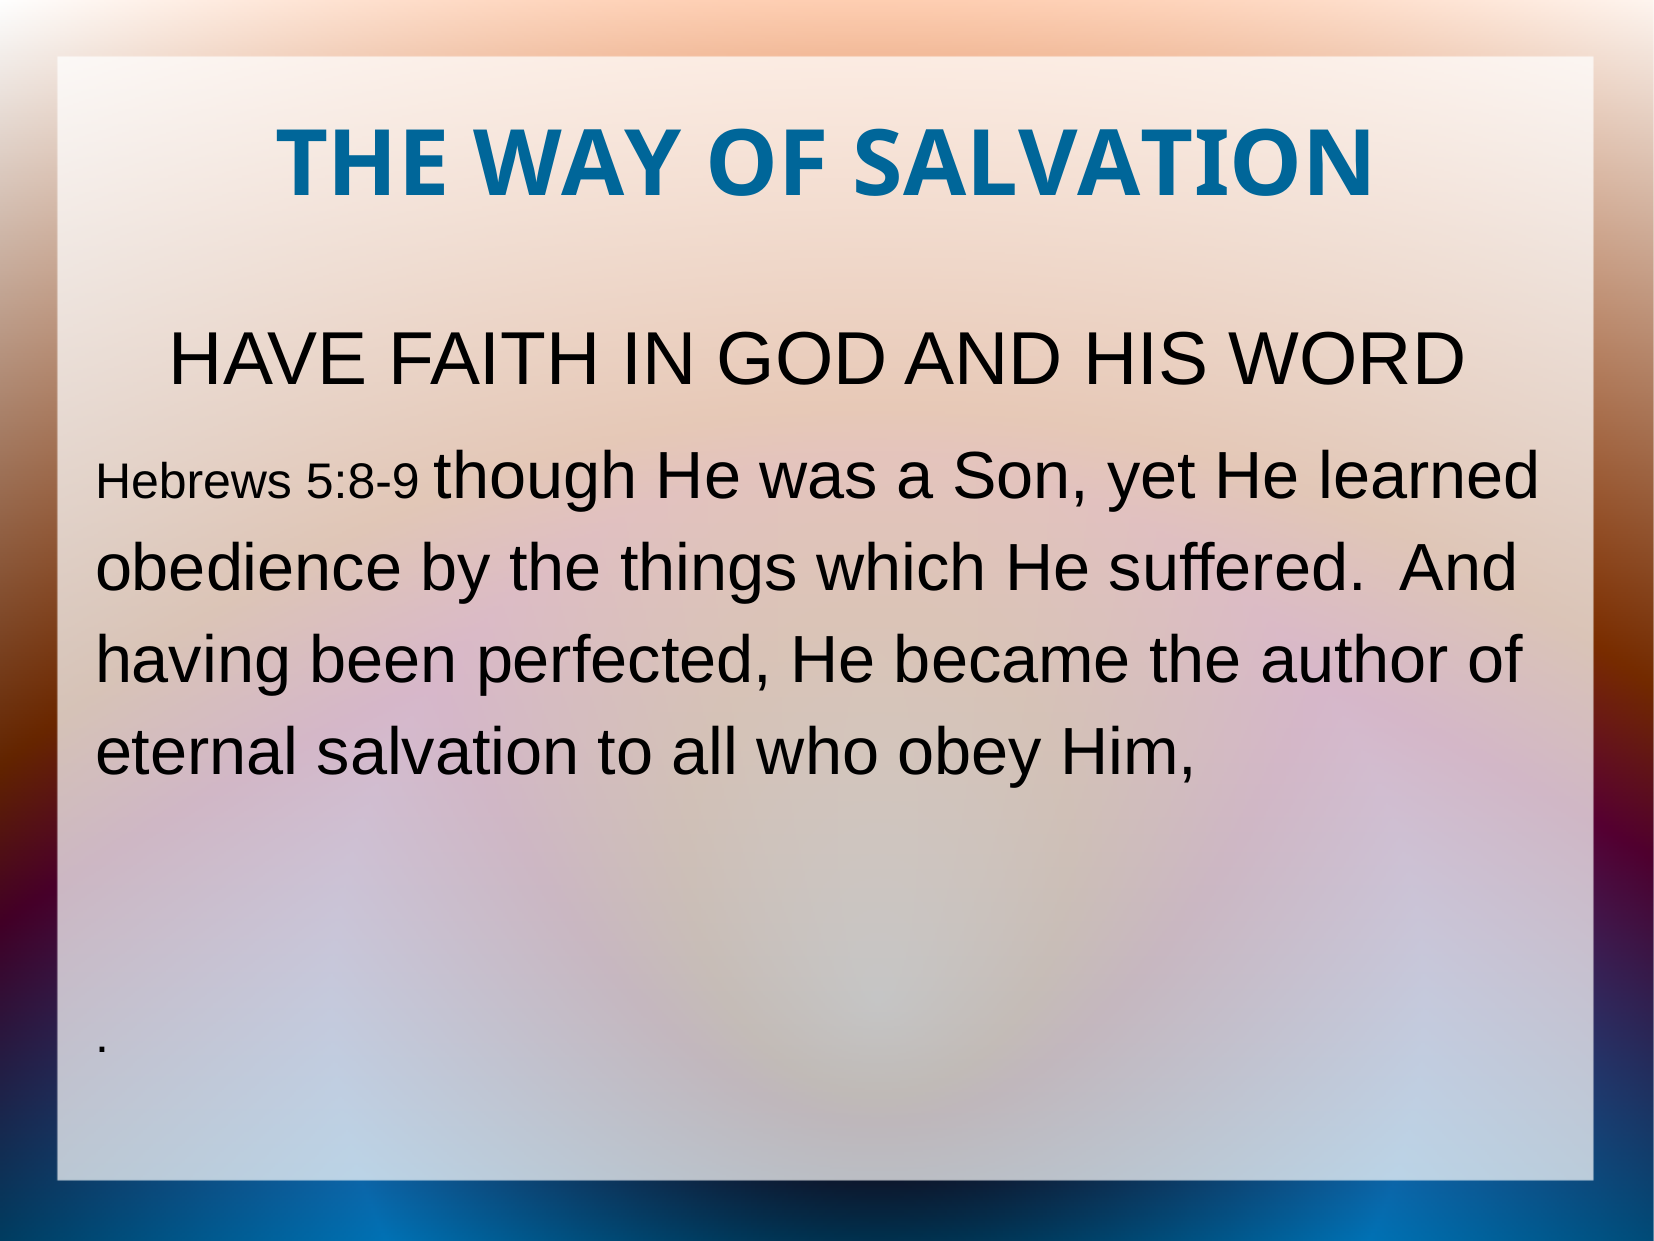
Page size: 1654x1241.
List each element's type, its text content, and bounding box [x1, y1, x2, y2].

text_box HAVE FAITH IN GOD AND HIS WORD Hebrews 5:8-9 though He was a Son, yet He learned obedience by the things which He suffered. And having been perfected, He became the author of eternal salvation to all who obey Him, . [80, 222, 1597, 1082]
title THE WAY OF SALVATION [82, 103, 1571, 215]
